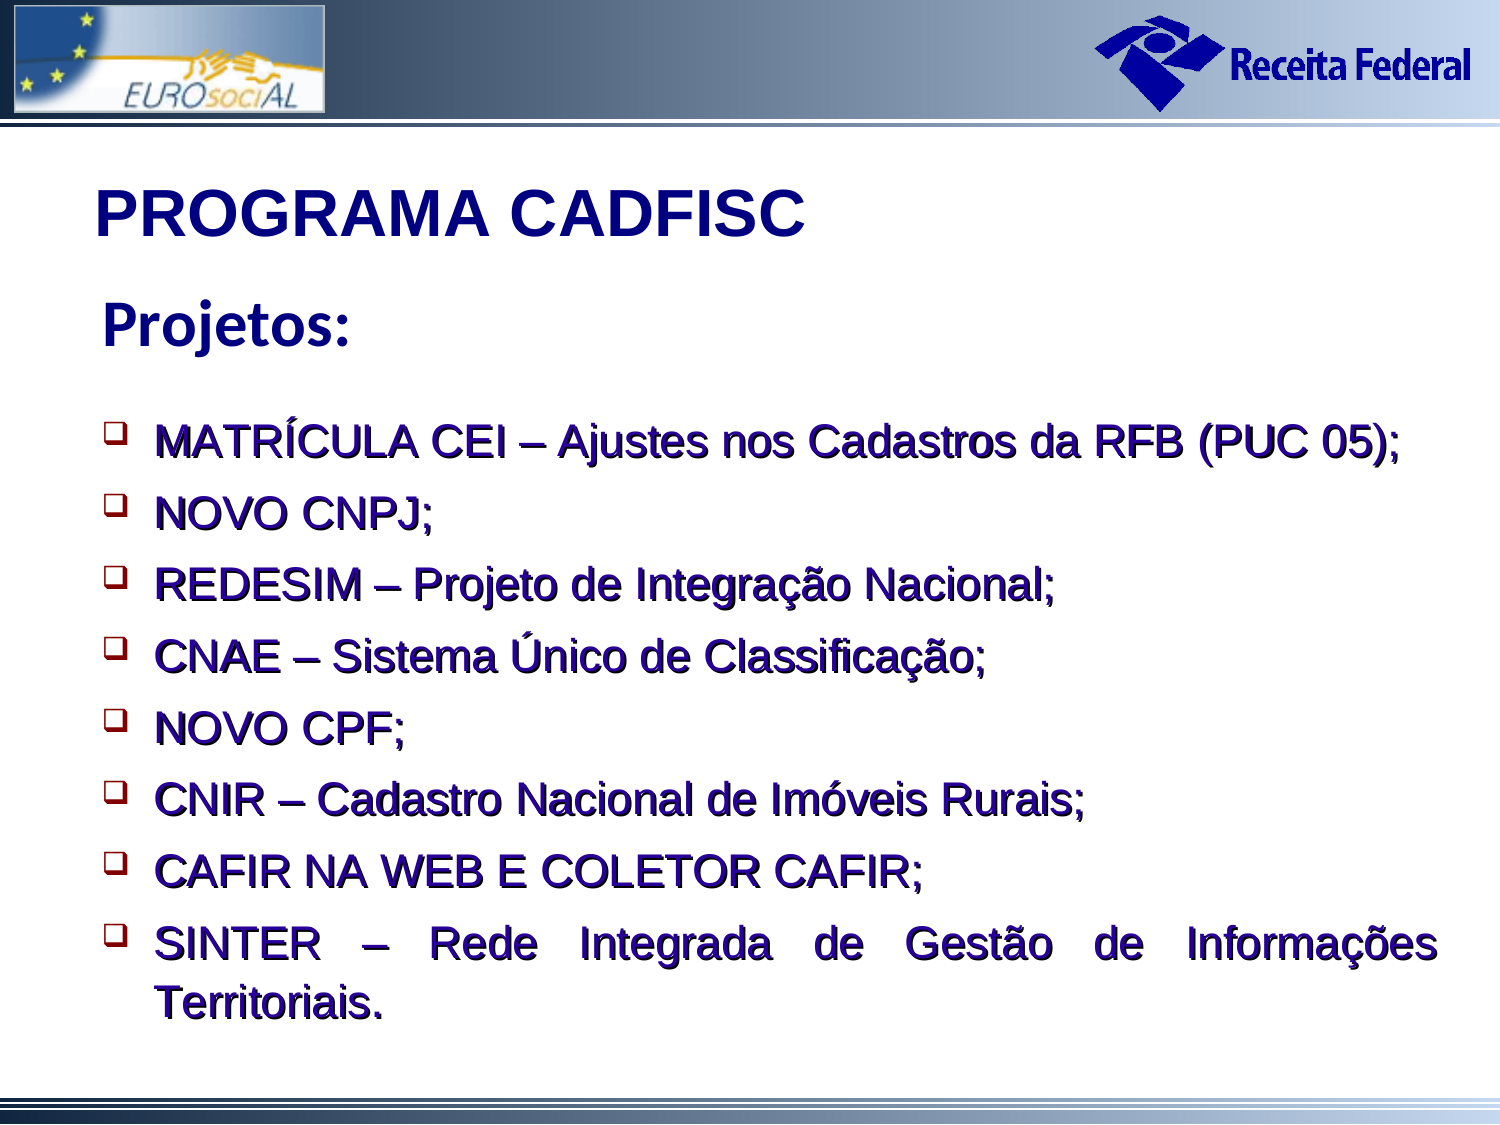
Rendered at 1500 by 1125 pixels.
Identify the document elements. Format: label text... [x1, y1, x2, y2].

picture [1092, 13, 1471, 113]
picture [14, 5, 325, 113]
title PROGRAMA CADFISC [75, 162, 827, 258]
title Projetos: [41, 272, 414, 368]
text_box MATRÍCULA CEI – Ajustes nos Cadastros da RFB (PUC 05); NOVO CNPJ; REDESIM – Projeto de Integração Nacional; CNAE – Sistema Único de Classificação; NOVO CPF; CNIR – Cadastro Nacional de Imóveis Rurais; CAFIR NA WEB E COLETOR CAFIR; SINTER – Rede Integrada de Gestão de Informações Territoriais. [27, 403, 1453, 1075]
